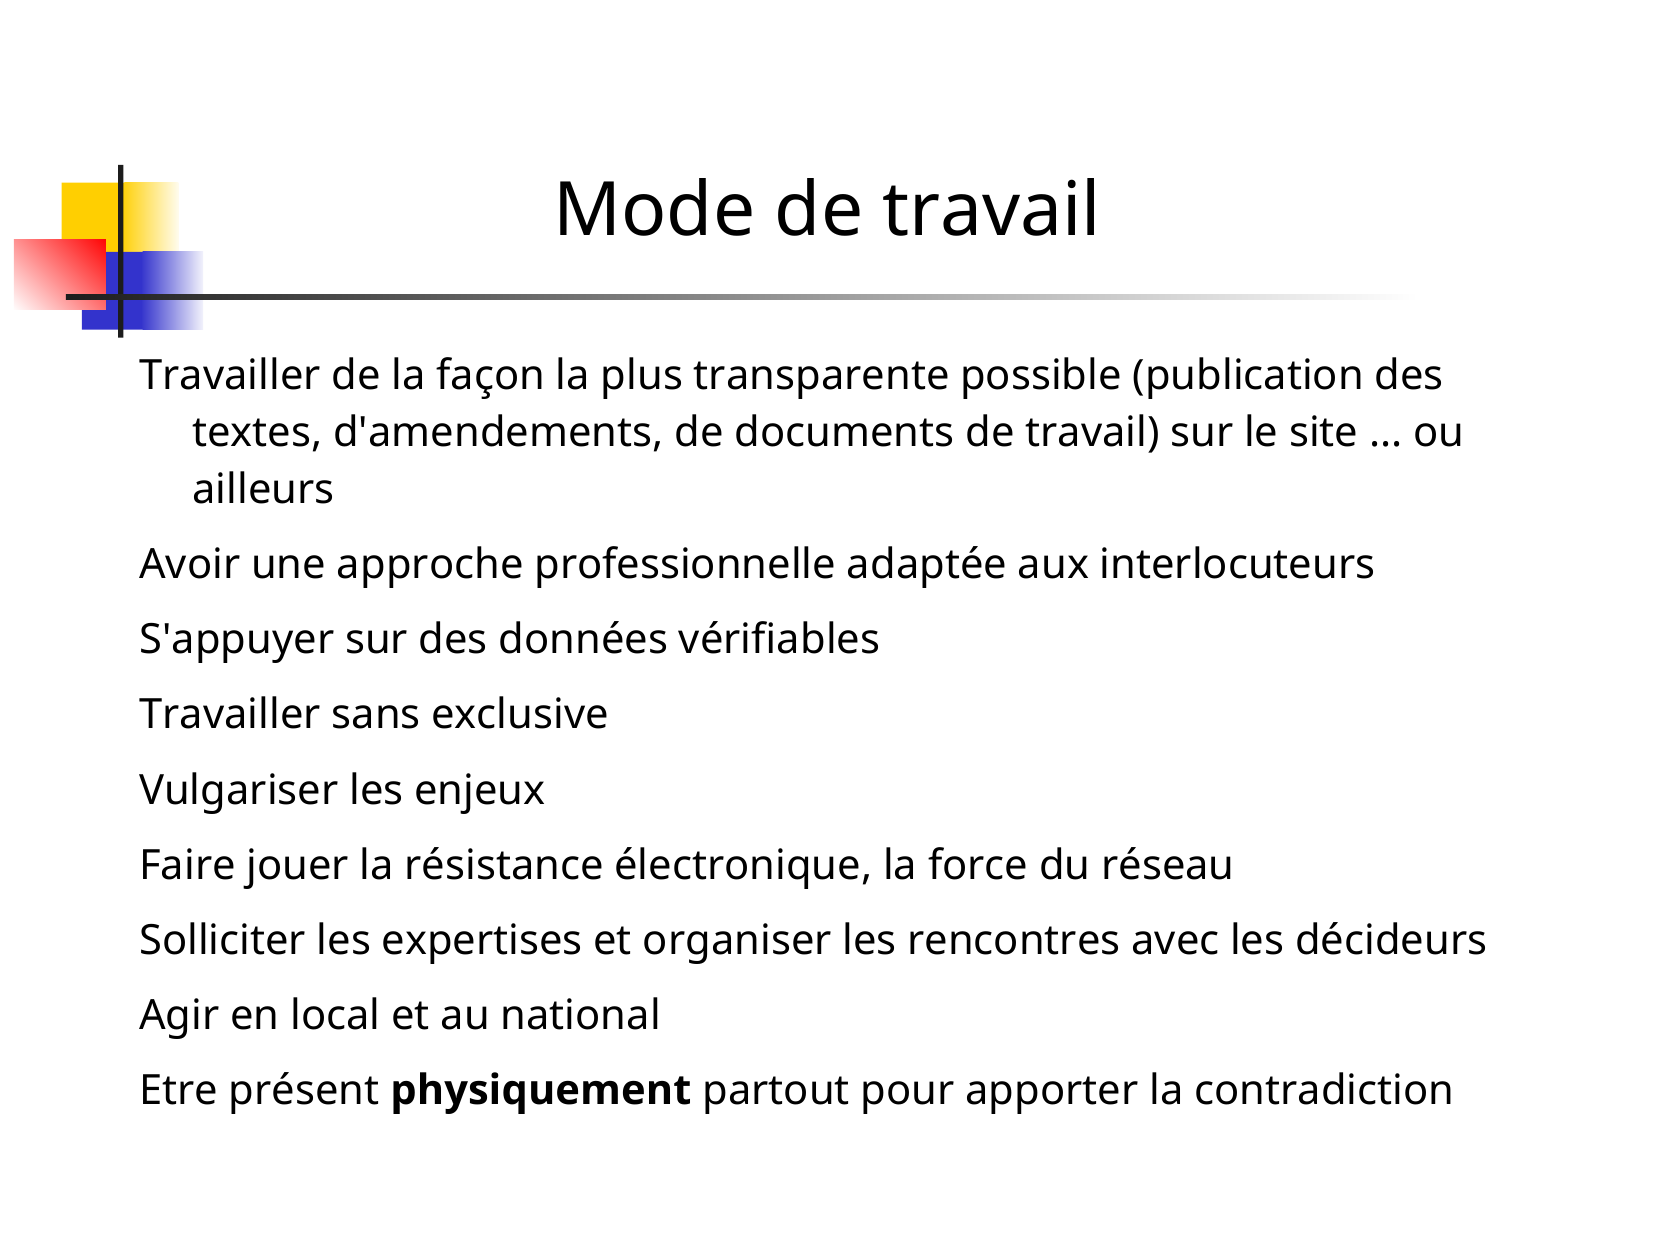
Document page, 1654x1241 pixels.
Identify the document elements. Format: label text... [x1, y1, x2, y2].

list Travailler de la façon la plus transparente possible (publication des textes, d'amendements, de documents de travail) sur le site ... ou ailleurs Avoir une approche professionnelle adaptée aux interlocuteurs S'appuyer sur des données vérifiables Travailler sans exclusive Vulgariser les enjeux Faire jouer la résistance électronique, la force du réseau Solliciter les expertises et organiser les rencontres avec les décideurs Agir en local et au national Etre présent physiquement partout pour apporter la contradiction [121, 344, 1534, 1150]
title Mode de travail [121, 102, 1534, 311]
